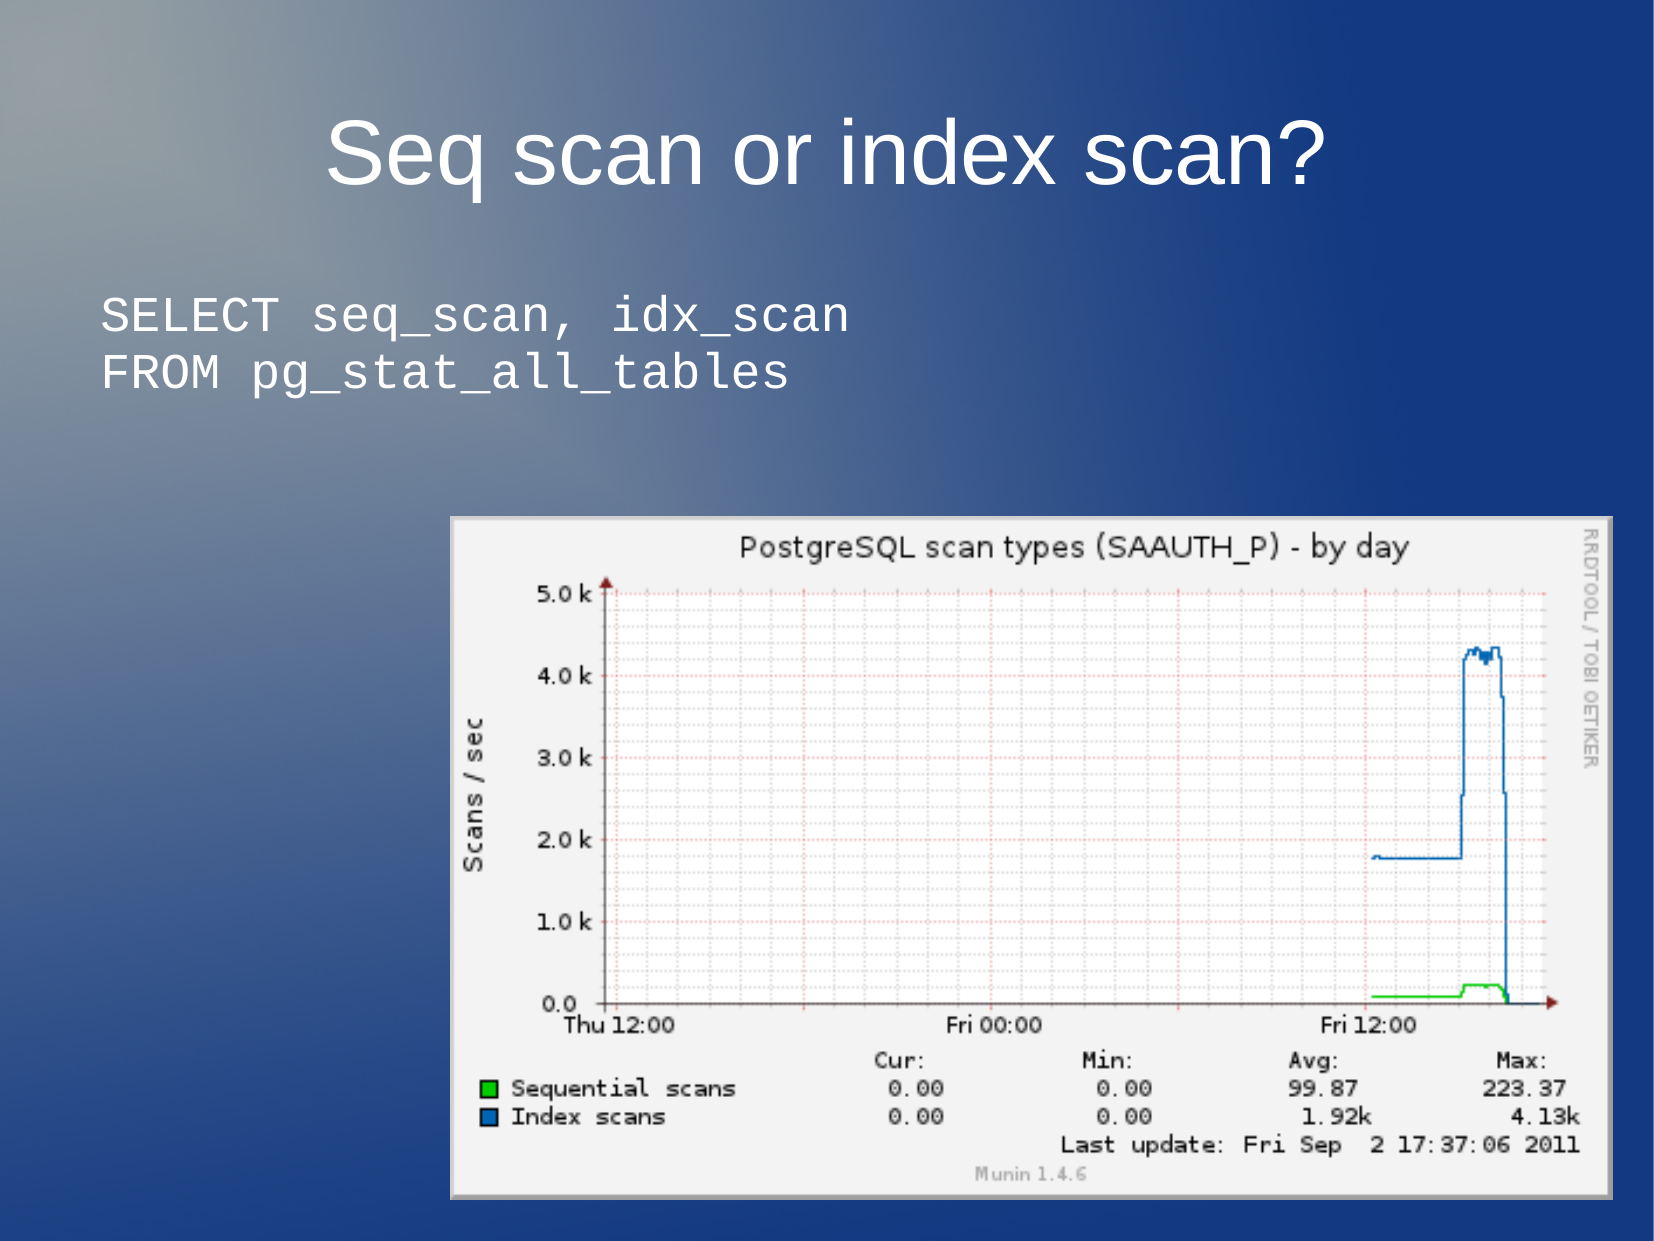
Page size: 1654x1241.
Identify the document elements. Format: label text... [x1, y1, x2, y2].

picture [0, 0, 1654, 1241]
list SELECT seq_scan, idx_scan FROM pg_stat_all_tables [82, 290, 1571, 1109]
title Seq scan or index scan? [82, 49, 1571, 257]
